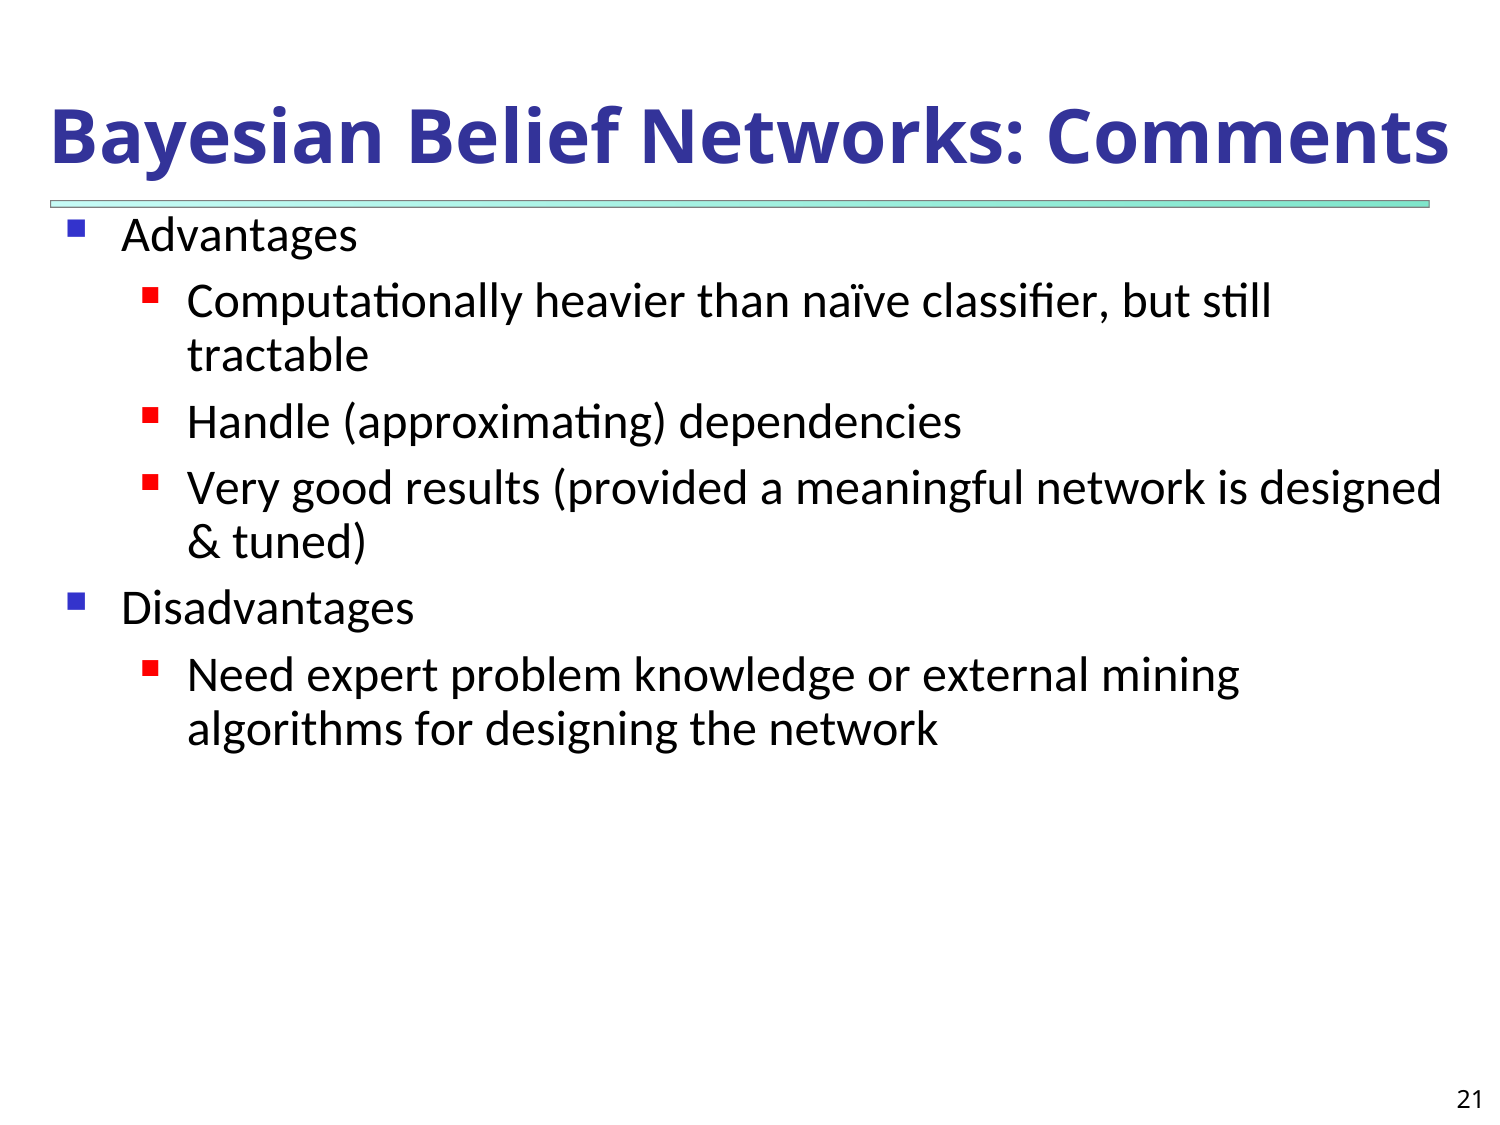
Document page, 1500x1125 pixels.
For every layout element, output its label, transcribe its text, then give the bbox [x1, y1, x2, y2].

list Advantages Computationally heavier than naïve classifier, but still tractable Handle (approximating) dependencies Very good results (provided a meaningful network is designed & tuned) Disadvantages Need expert problem knowledge or external mining algorithms for designing the network [50, 200, 1463, 1039]
text_box <number> [1187, 1062, 1500, 1125]
title Bayesian Belief Networks: Comments [0, 0, 1500, 187]
